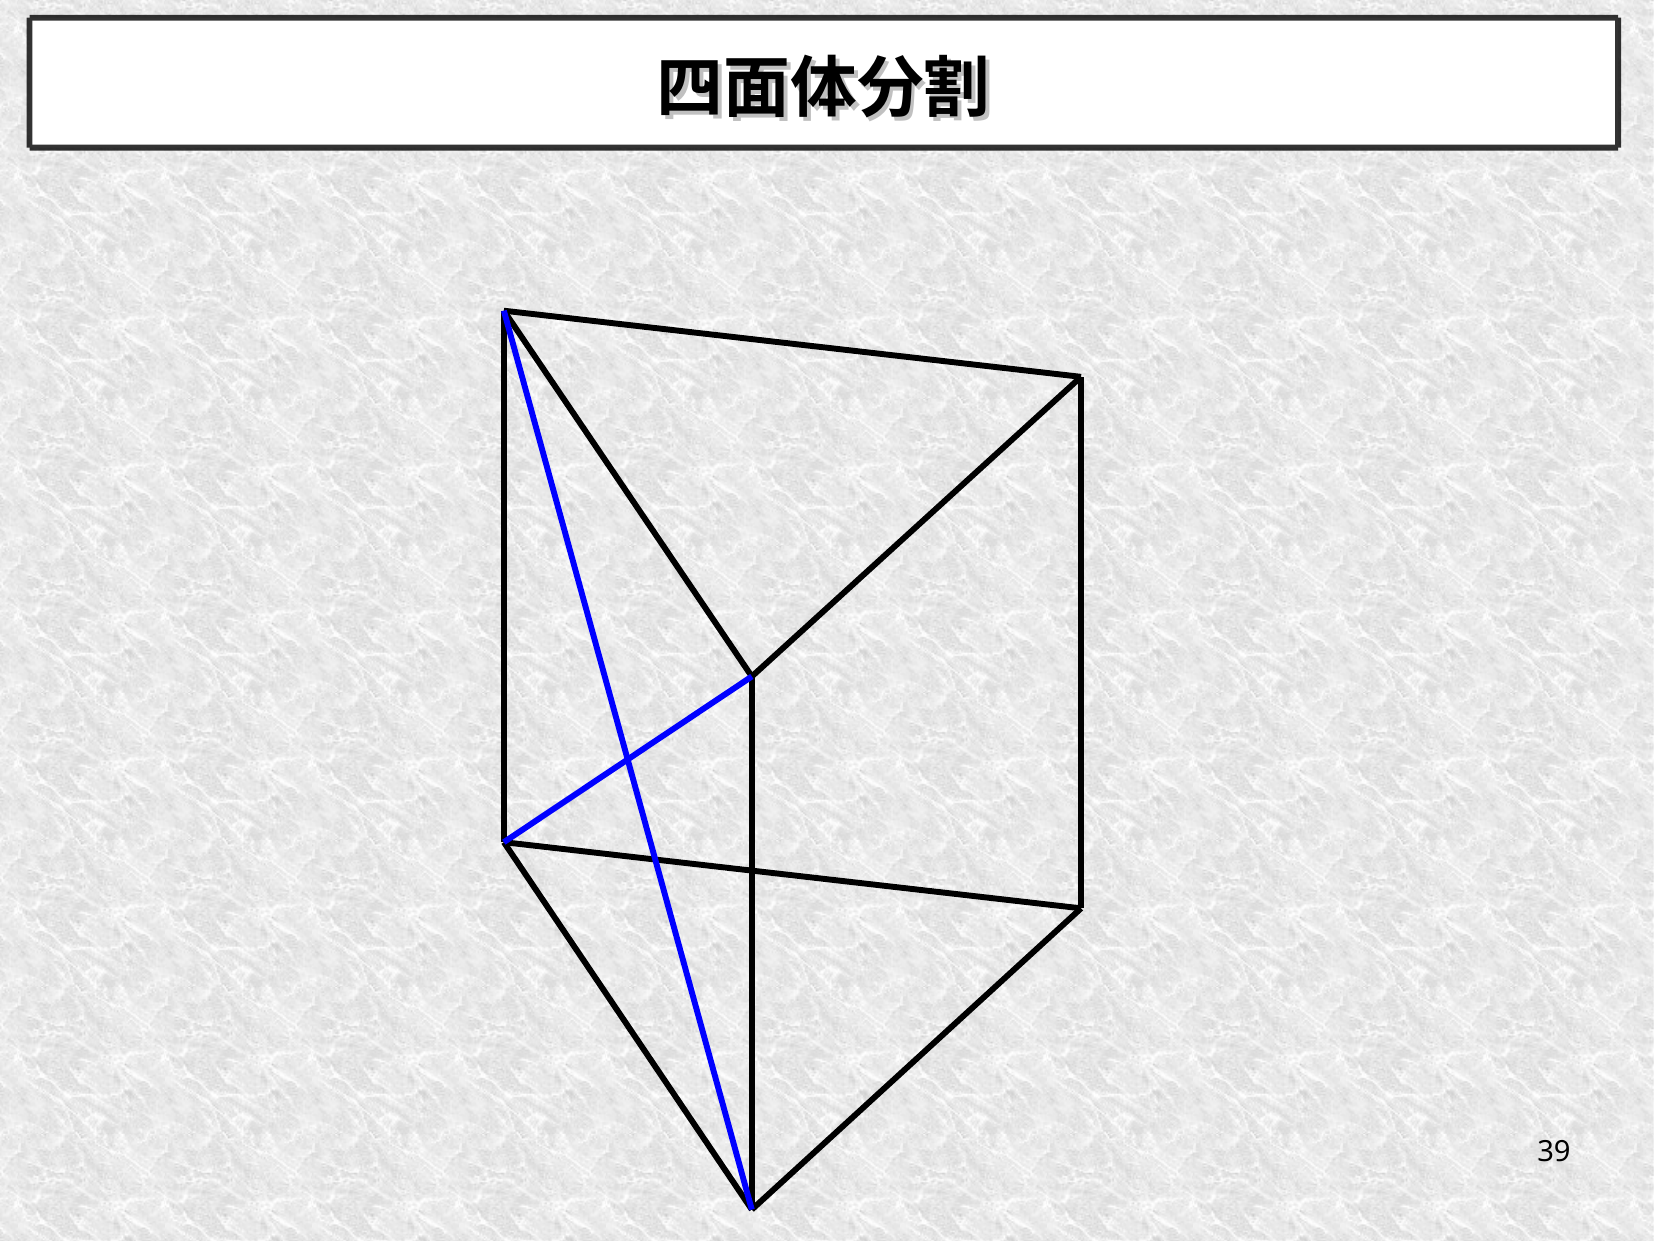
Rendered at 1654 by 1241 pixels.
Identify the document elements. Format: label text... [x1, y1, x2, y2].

text_box 四面体分割 [29, 17, 1619, 148]
picture [0, 0, 1654, 1241]
